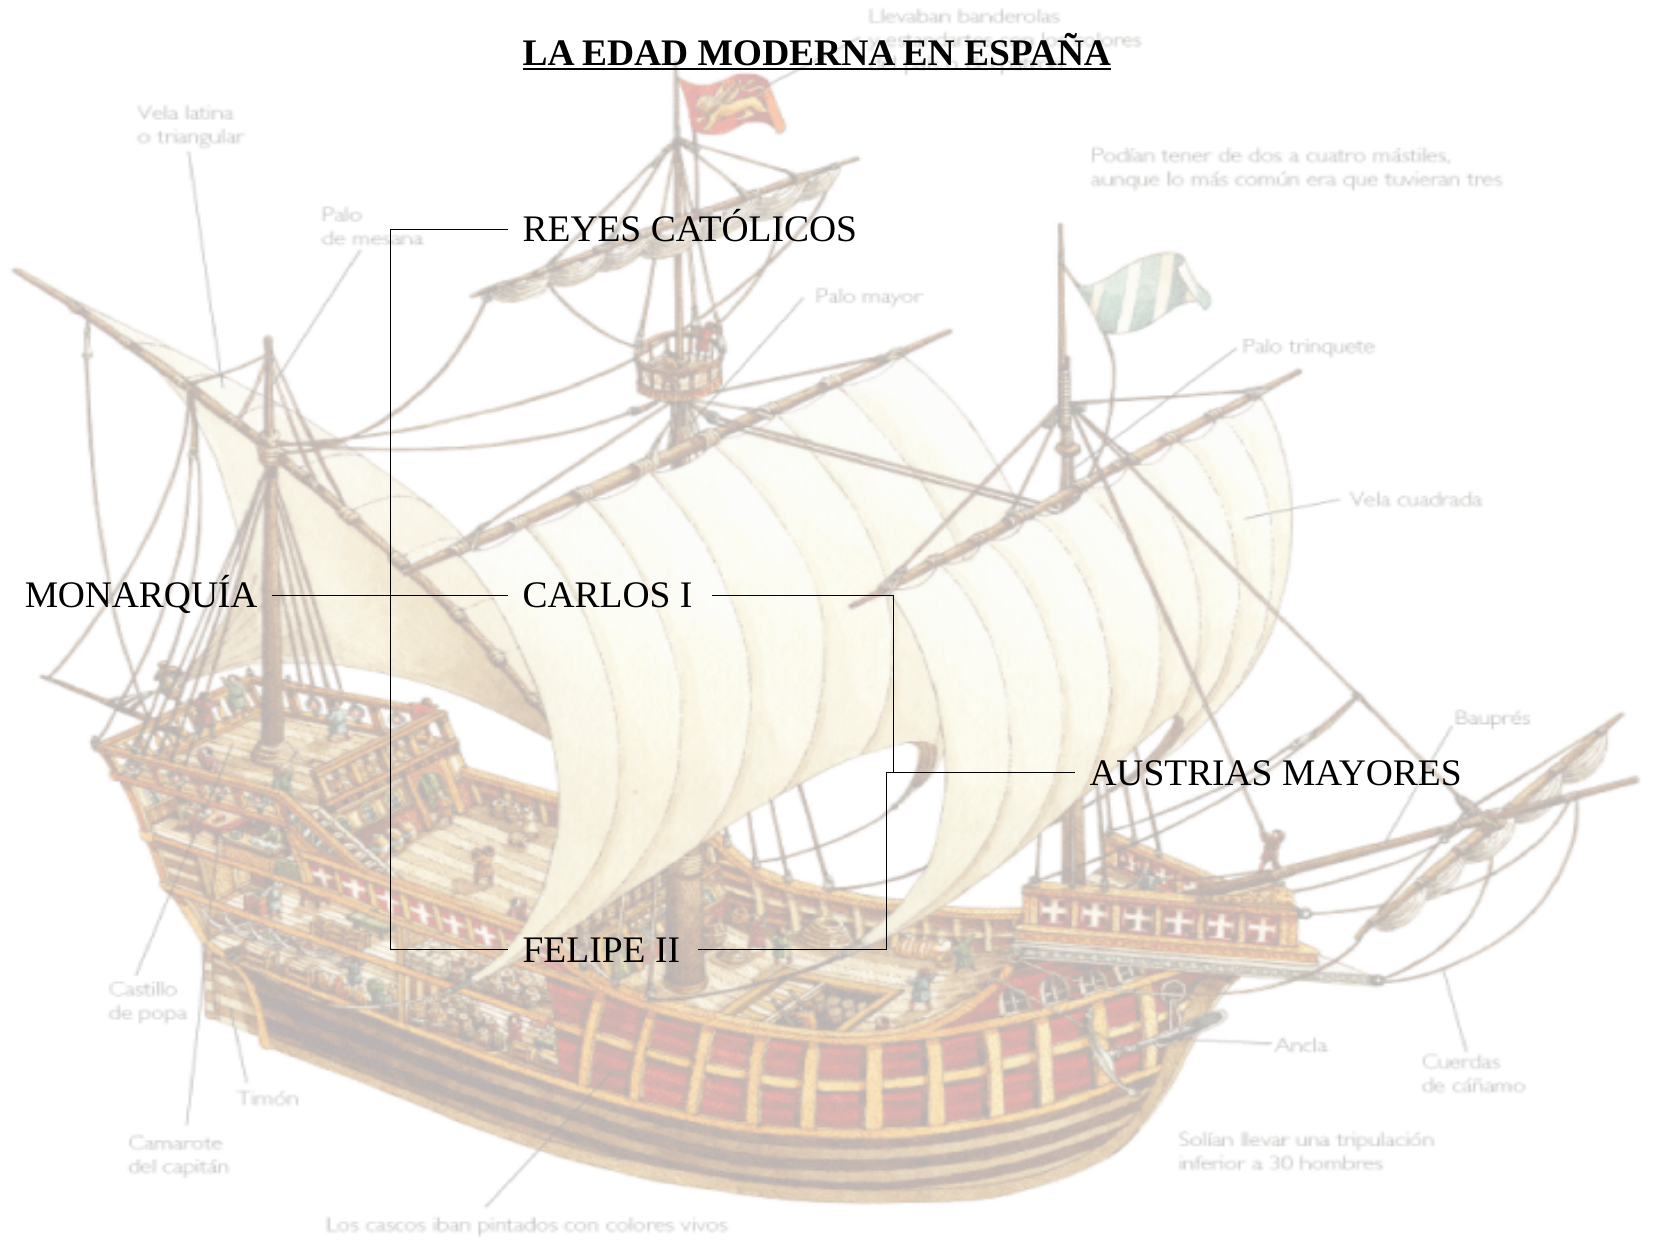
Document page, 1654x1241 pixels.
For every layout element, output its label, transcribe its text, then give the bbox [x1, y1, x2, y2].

picture [0, 0, 1654, 1241]
text_box CARLOS I [507, 566, 713, 624]
text_box REYES CATÓLICOS [507, 200, 890, 259]
text_box AUSTRIAS MAYORES [1074, 744, 1488, 802]
text_box LA EDAD MODERNA EN ESPAÑA [507, 24, 1127, 83]
text_box FELIPE II [507, 921, 699, 979]
text_box MONARQUÍA [10, 566, 273, 624]
